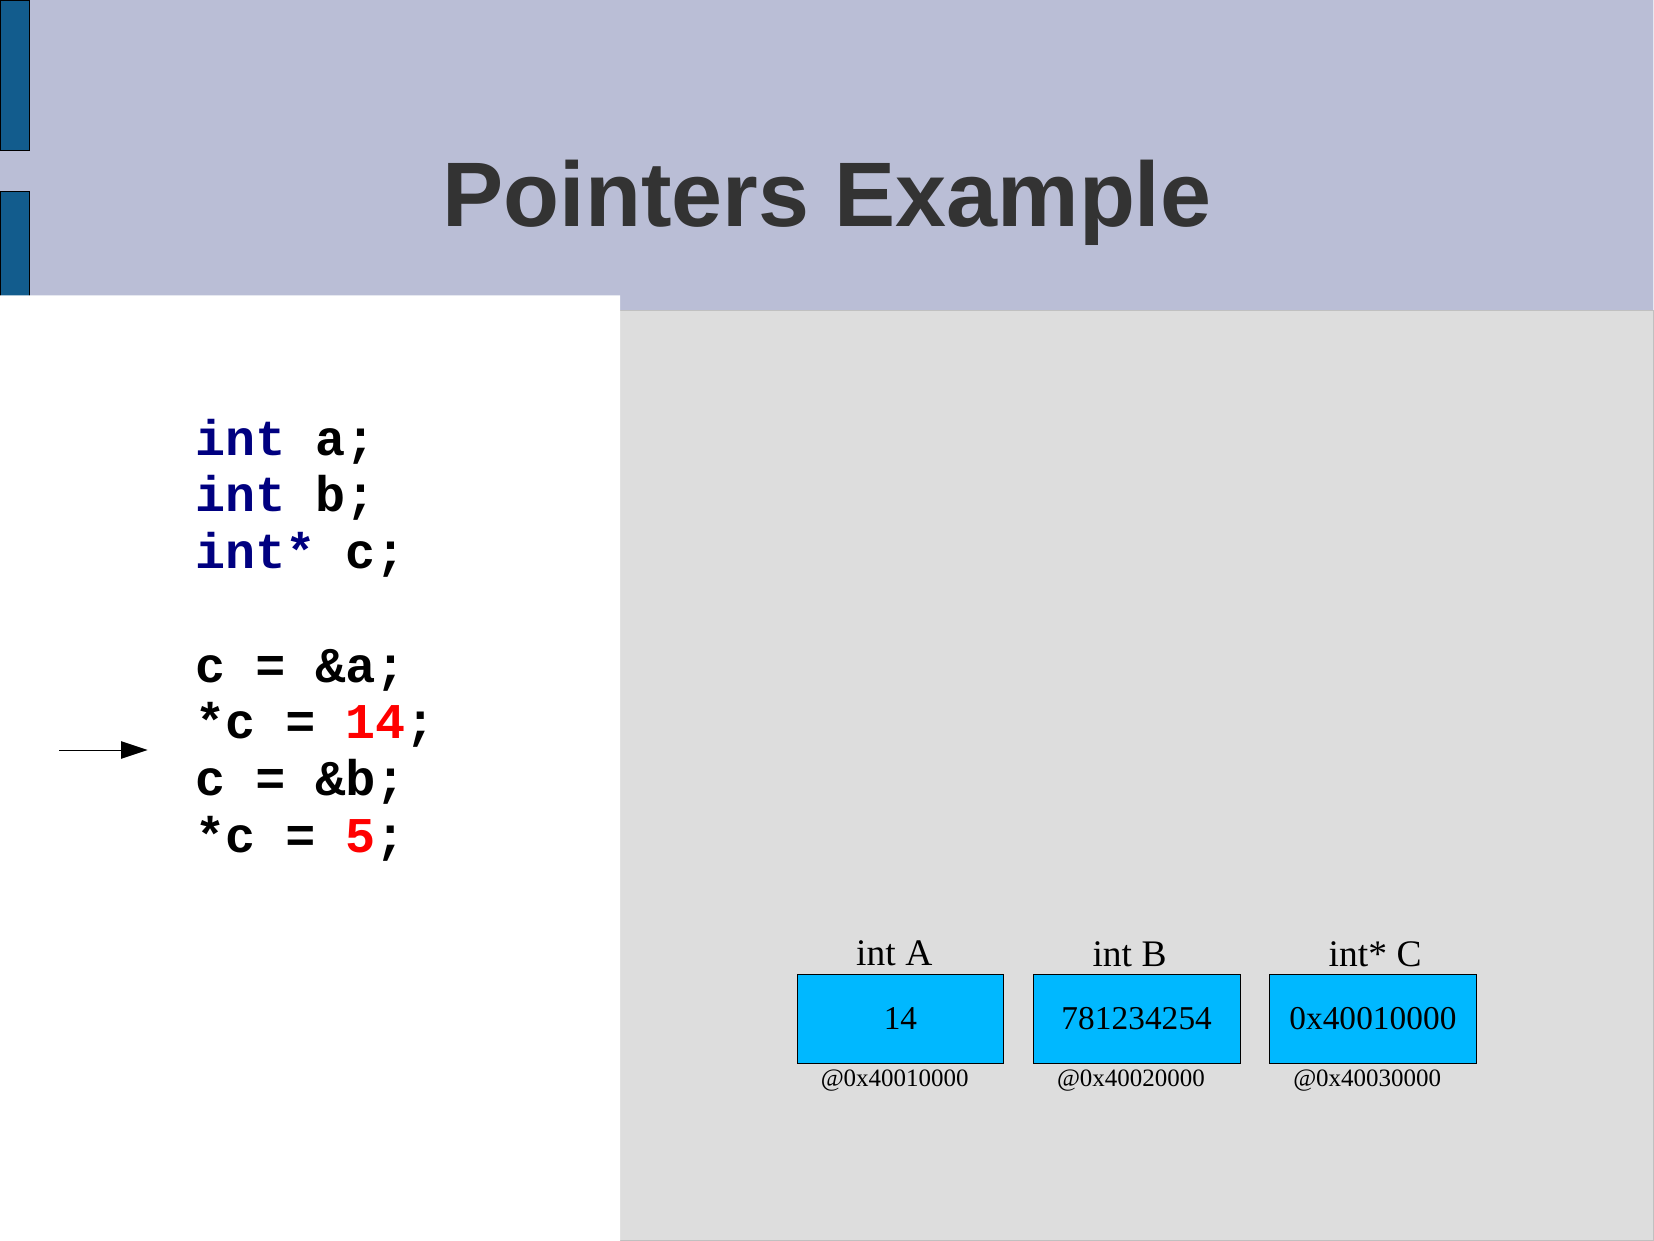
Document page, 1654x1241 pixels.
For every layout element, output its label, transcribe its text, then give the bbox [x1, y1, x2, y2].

text_box int a; int b; int* c; c = &a; *c = 14; c = &b; *c = 5; [0, 295, 621, 1241]
text_box 781234254 [1033, 974, 1241, 1064]
text_box @0x40010000 [820, 1063, 999, 1093]
text_box 0x40010000 [1269, 974, 1477, 1064]
title Pointers Example [121, 91, 1534, 299]
text_box @0x40030000 [1293, 1063, 1471, 1093]
text_box int A [856, 931, 963, 1004]
text_box 14 [797, 974, 1004, 1064]
text_box int* C [1328, 933, 1452, 1006]
text_box @0x40020000 [1057, 1063, 1235, 1093]
text_box int B [1092, 933, 1197, 1006]
